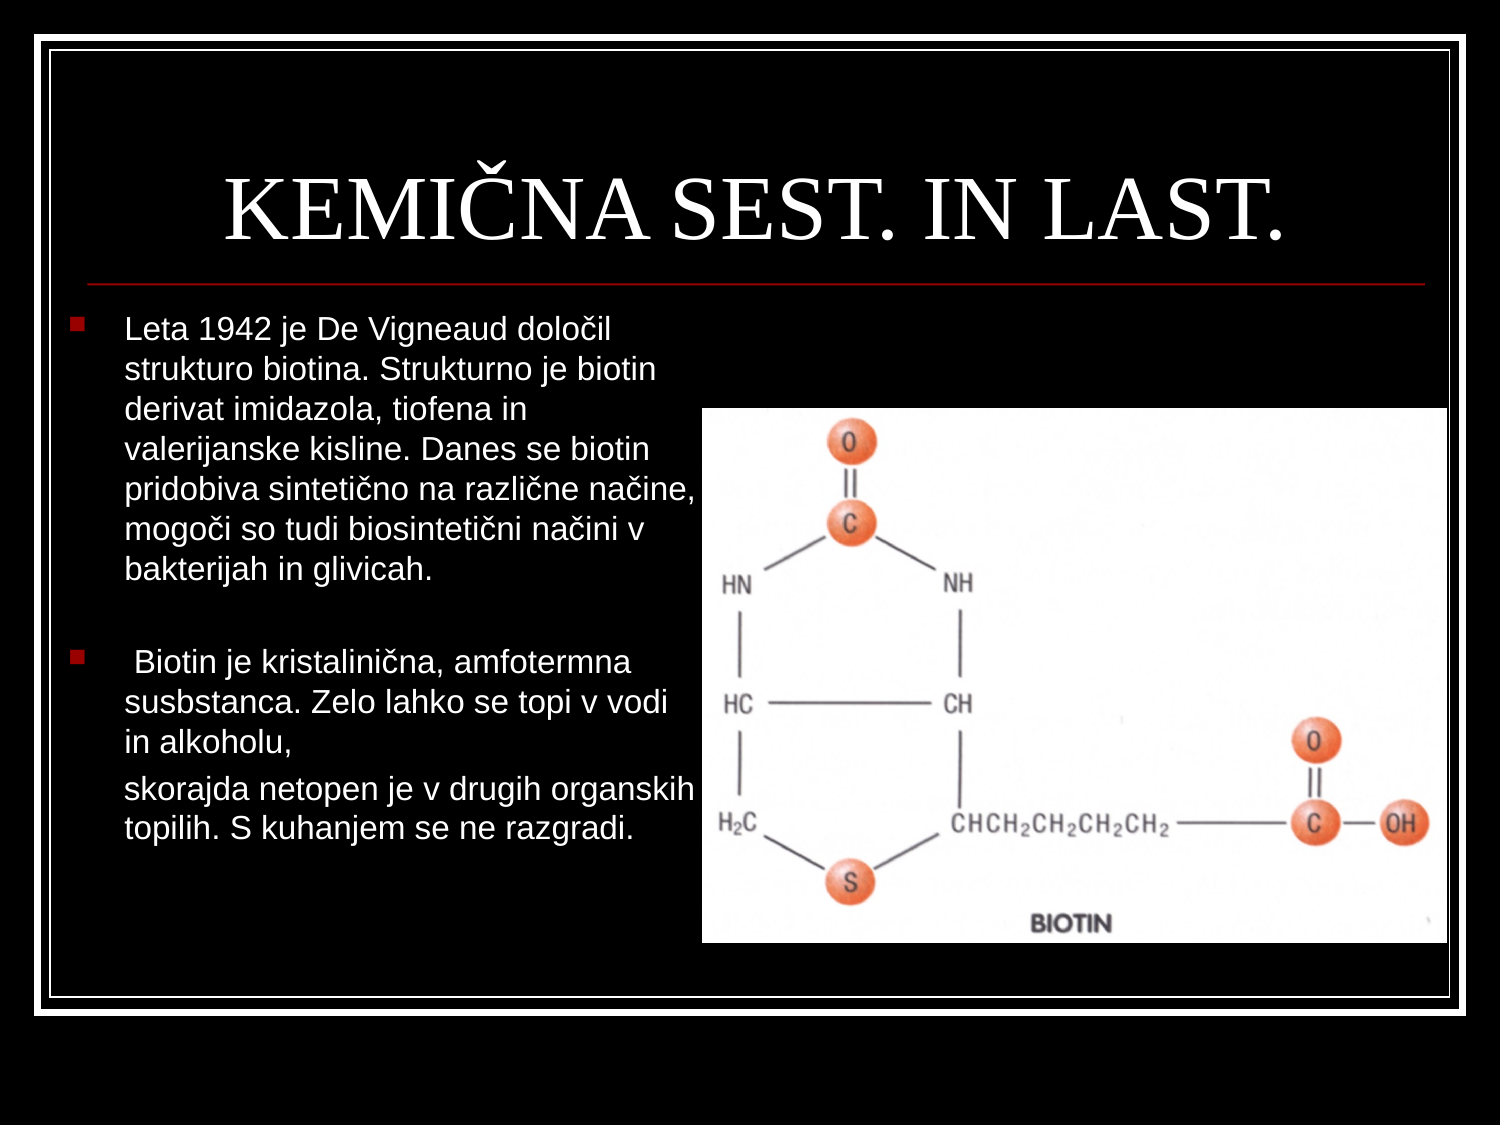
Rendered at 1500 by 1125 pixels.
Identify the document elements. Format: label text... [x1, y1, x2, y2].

picture [702, 408, 1447, 943]
title KEMIČNA SEST. IN LAST. [87, 77, 1425, 266]
list Leta 1942 je De Vigneaud določil strukturo biotina. Strukturno je biotin derivat imidazola, tiofena in valerijanske kisline. Danes se biotin pridobiva sintetično na različne načine, mogoči so tudi biosintetični načini v bakterijah in glivicah. Biotin je kristalinična, amfotermna susbstanca. Zelo lahko se topi v vodi in alkoholu, skorajda netopen je v drugih organskih topilih. S kuhanjem se ne razgradi. [53, 299, 715, 988]
